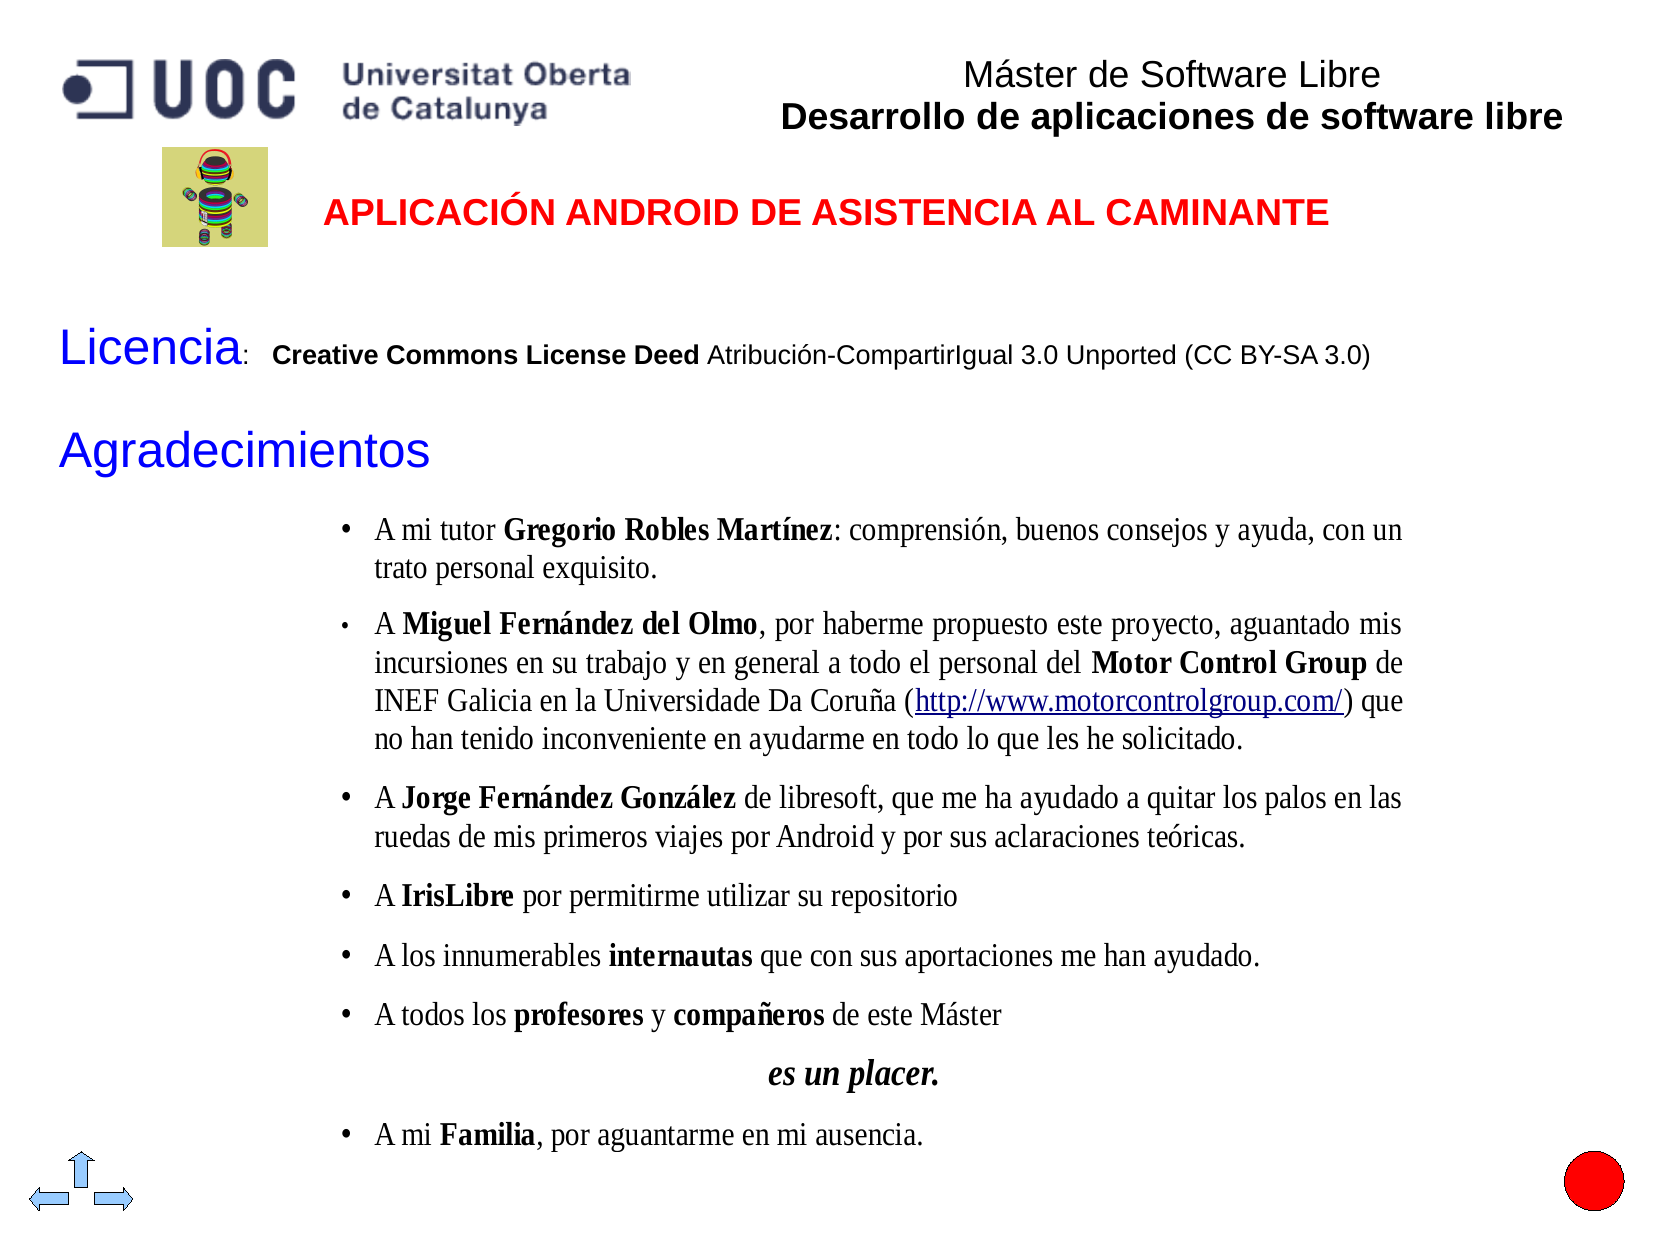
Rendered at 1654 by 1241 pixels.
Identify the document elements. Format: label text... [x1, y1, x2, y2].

text_box [29, 1187, 69, 1211]
list Licencia: Creative Commons License Deed Atribución-CompartirIgual 3.0 Unported (CC BY-SA 3.0) [59, 310, 1595, 385]
text_box APLICACIÓN ANDROID DE ASISTENCIA AL CAMINANTE [105, 173, 1549, 251]
picture [162, 147, 268, 247]
text_box [68, 1151, 95, 1188]
picture [62, 59, 631, 126]
text_box [94, 1187, 133, 1211]
text_box Máster de Software Libre Desarrollo de aplicaciones de software libre [752, 46, 1592, 147]
list Agradecimientos [59, 413, 602, 486]
chart [306, 506, 1639, 1152]
text_box [1564, 1151, 1625, 1211]
